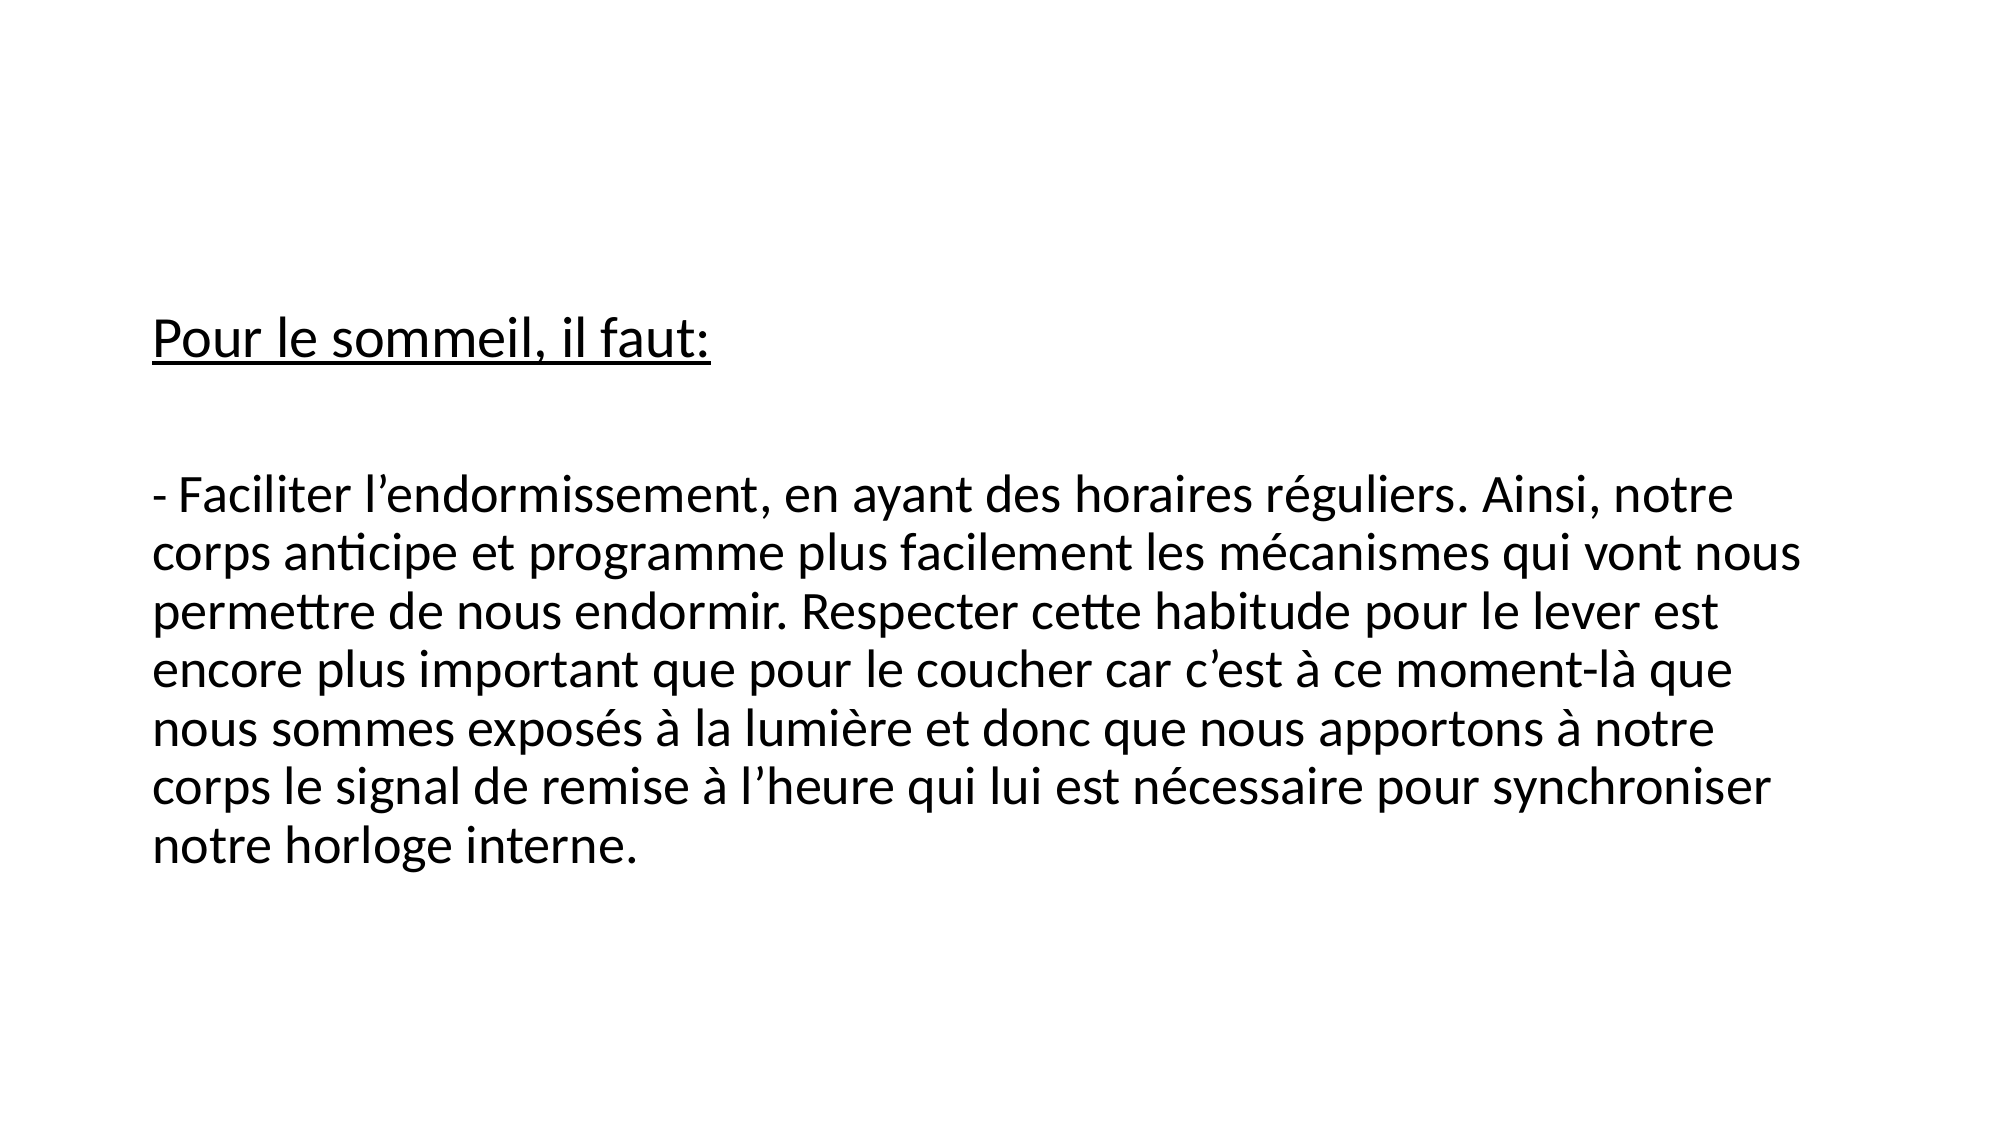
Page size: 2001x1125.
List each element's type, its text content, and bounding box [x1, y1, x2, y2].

list Pour le sommeil, il faut: - Faciliter l’endormissement, en ayant des horaires réguliers. Ainsi, notre corps anticipe et programme plus facilement les mécanismes qui vont nous permettre de nous endormir. Respecter cette habitude pour le lever est encore plus important que pour le coucher car c’est à ce moment-là que nous sommes exposés à la lumière et donc que nous apportons à notre corps le signal de remise à l’heure qui lui est nécessaire pour synchroniser notre horloge interne. [137, 299, 1863, 1014]
